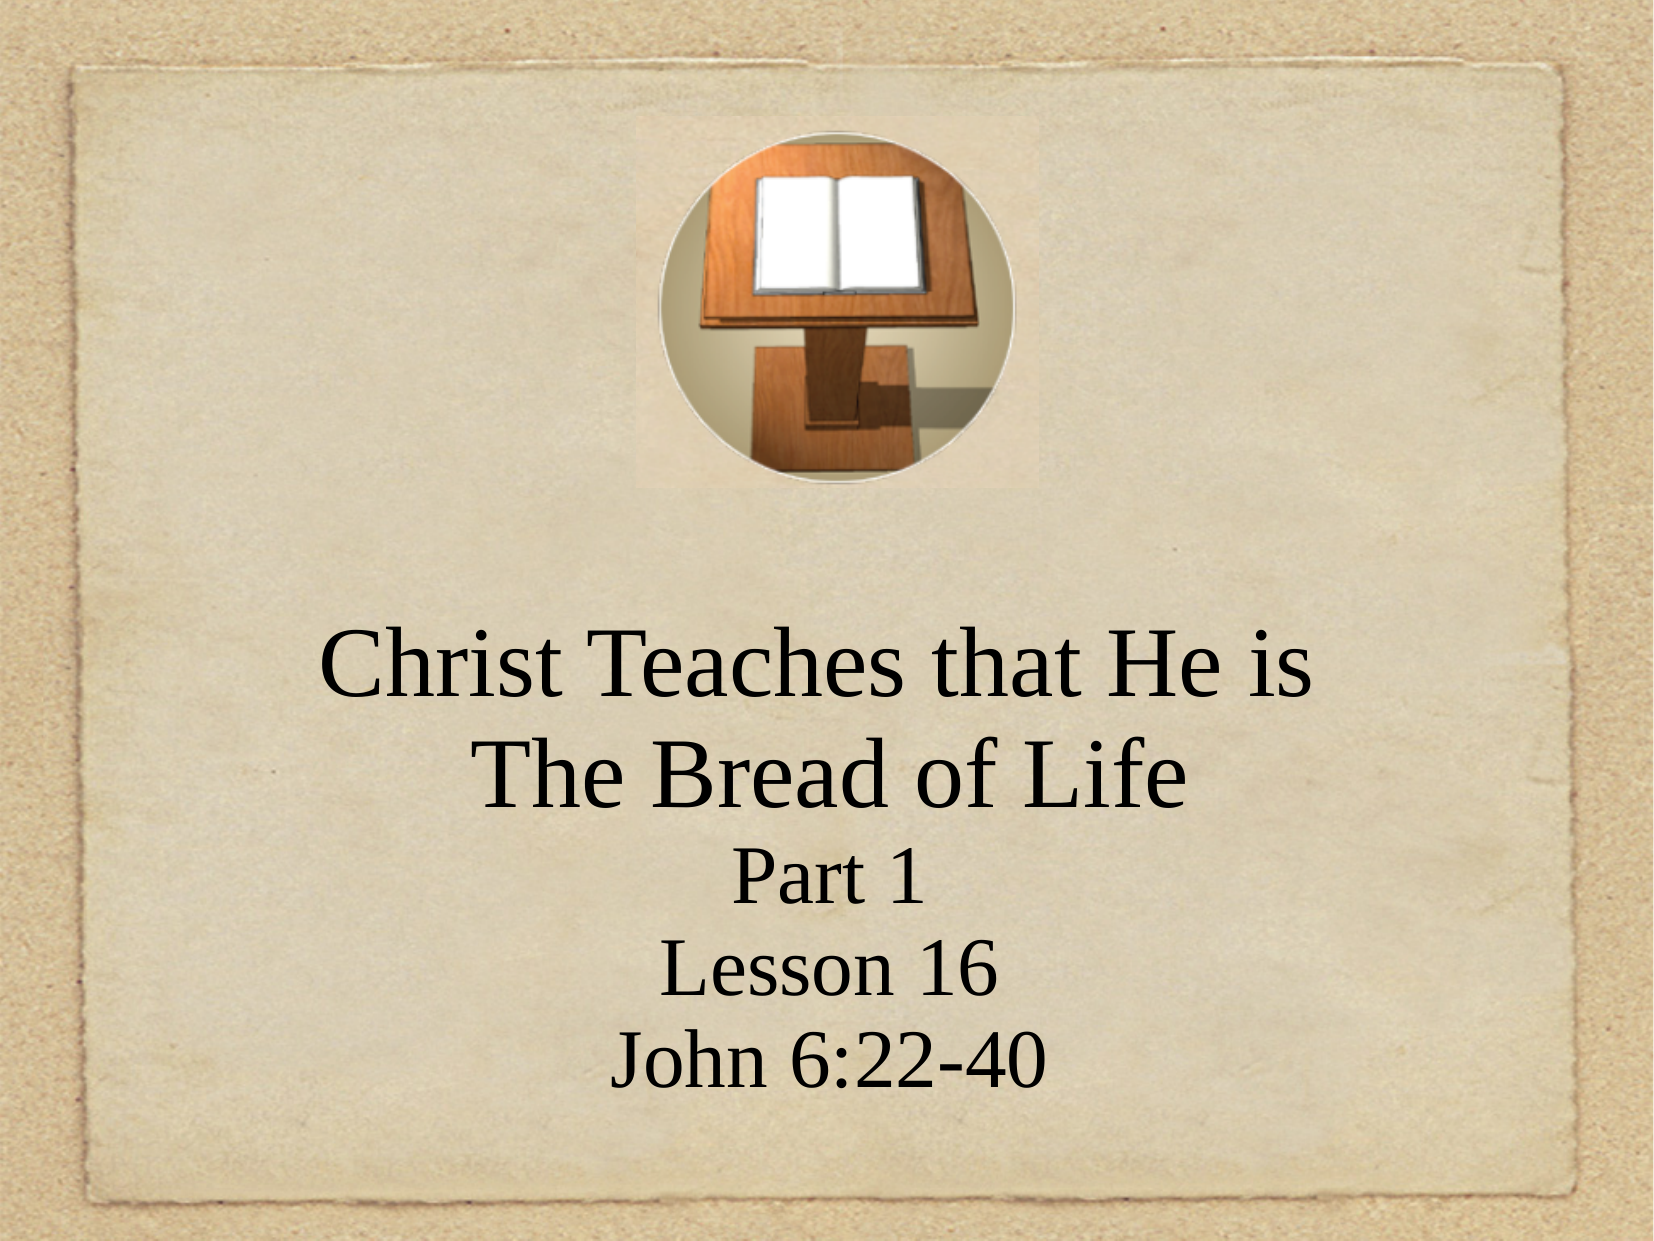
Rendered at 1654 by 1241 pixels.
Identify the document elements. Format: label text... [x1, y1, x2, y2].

picture [0, 0, 1654, 1241]
text_box Christ Teaches that He is The Bread of Life Part 1 Lesson 16 John 6:22-40 [173, 600, 1487, 1241]
